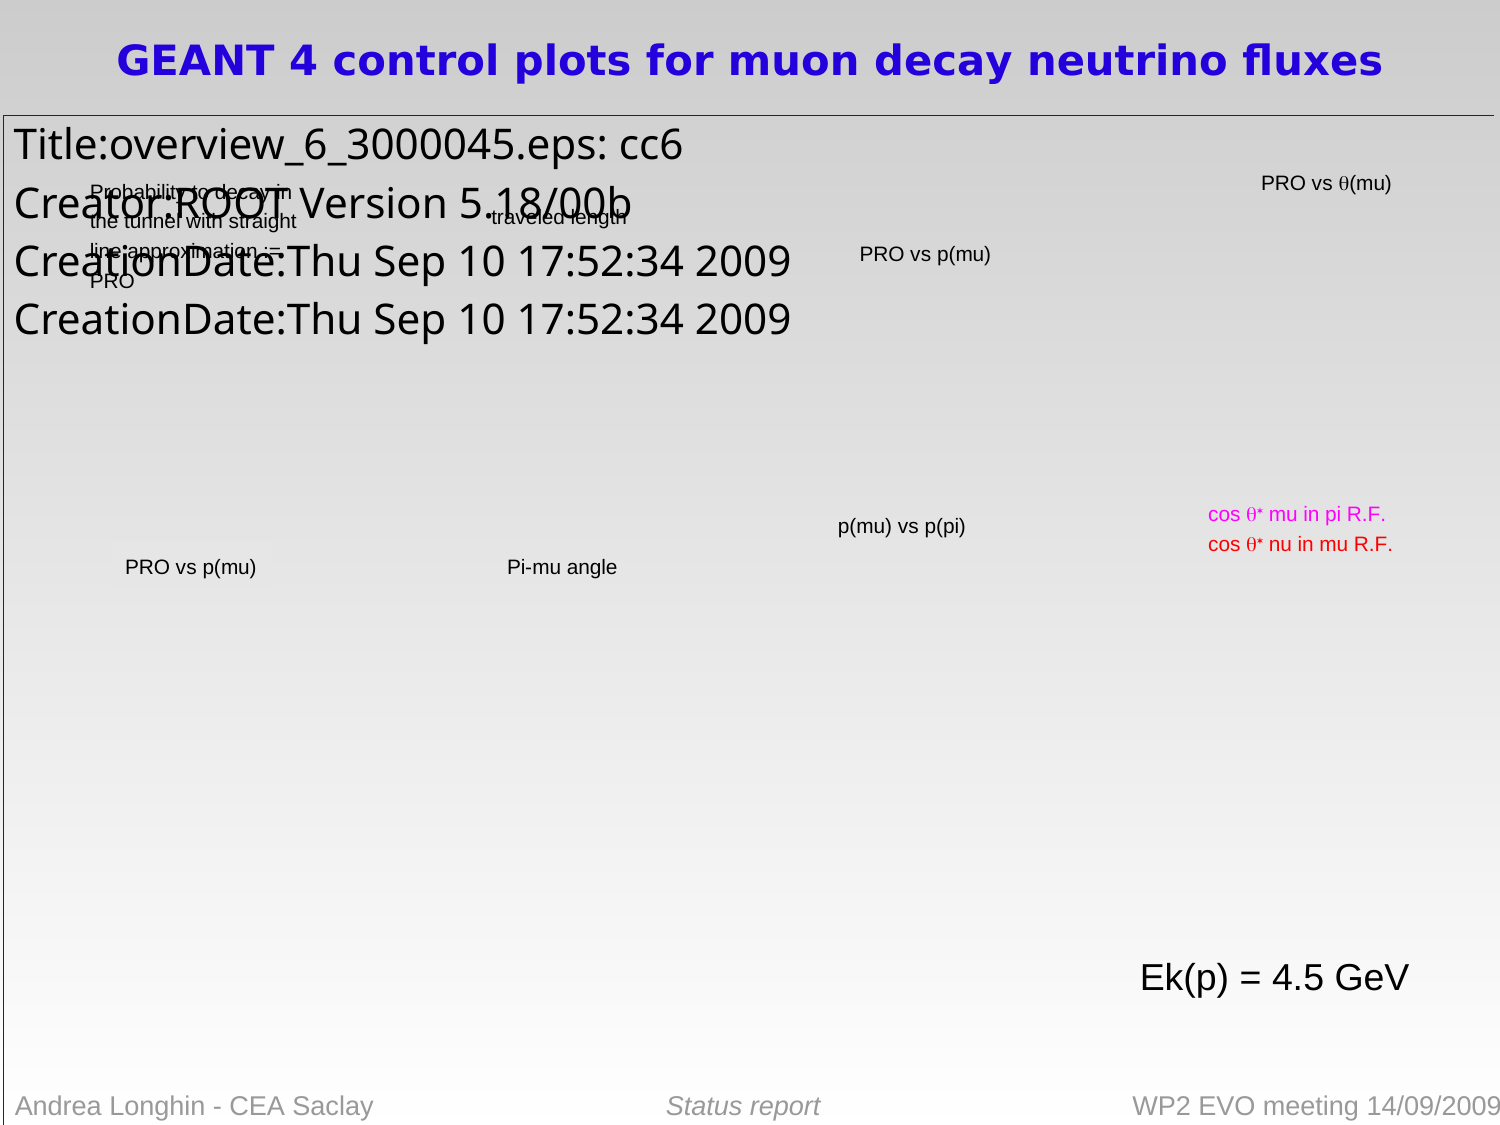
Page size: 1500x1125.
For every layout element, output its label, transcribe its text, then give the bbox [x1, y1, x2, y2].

text_box Pi-mu angle [492, 541, 658, 587]
text_box GEANT 4 control plots for muon decay neutrino fluxes [37, 28, 1463, 96]
picture [0, 112, 1494, 1125]
text_box cos q* mu in pi R.F. cos q* nu in mu R.F. [1193, 488, 1426, 563]
text_box PRO vs q(mu) [1246, 157, 1415, 203]
text_box Ek(p) = 4.5 GeV [1125, 937, 1500, 1006]
text_box p(mu) vs p(pi) [823, 500, 989, 545]
text_box traveled length [476, 192, 702, 237]
text_box Probability to decay in the tunnel with straight line approximation := PRO [75, 166, 326, 300]
text_box PRO vs p(mu) [844, 228, 1013, 274]
text_box PRO vs p(mu) [110, 541, 272, 587]
